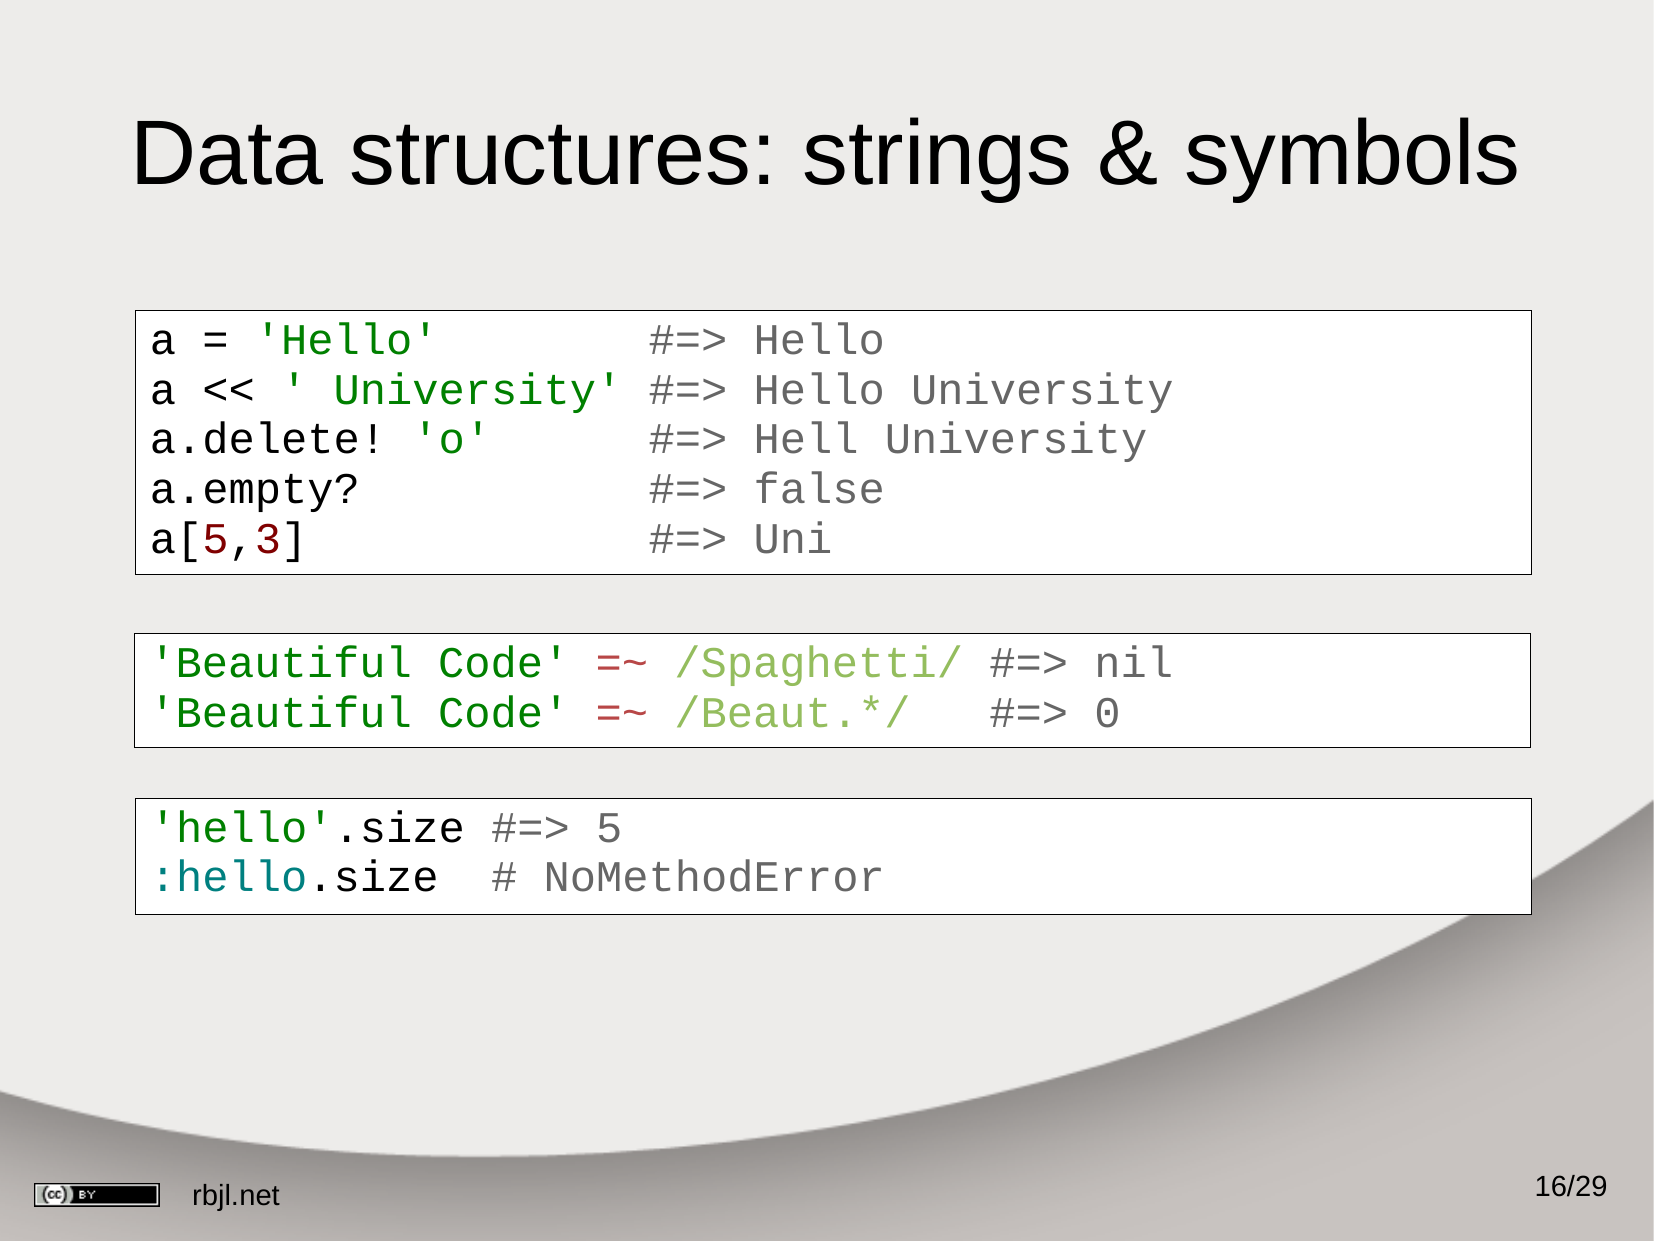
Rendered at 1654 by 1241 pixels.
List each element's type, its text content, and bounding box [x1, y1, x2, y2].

text_box 'hello'.size #=> 5 :hello.size # NoMethodError [135, 798, 1532, 915]
picture [0, 0, 1654, 1241]
text_box 'Beautiful Code' =~ /Spaghetti/ #=> nil 'Beautiful Code' =~ /Beaut.*/ #=> 0 [134, 633, 1531, 748]
text_box a = 'Hello' #=> Hello a << ' University' #=> Hello University a.delete! 'o' #=> Hell University a.empty? #=> false a[5,3] #=> Uni [135, 310, 1532, 575]
title Data structures: strings & symbols [82, 49, 1571, 257]
